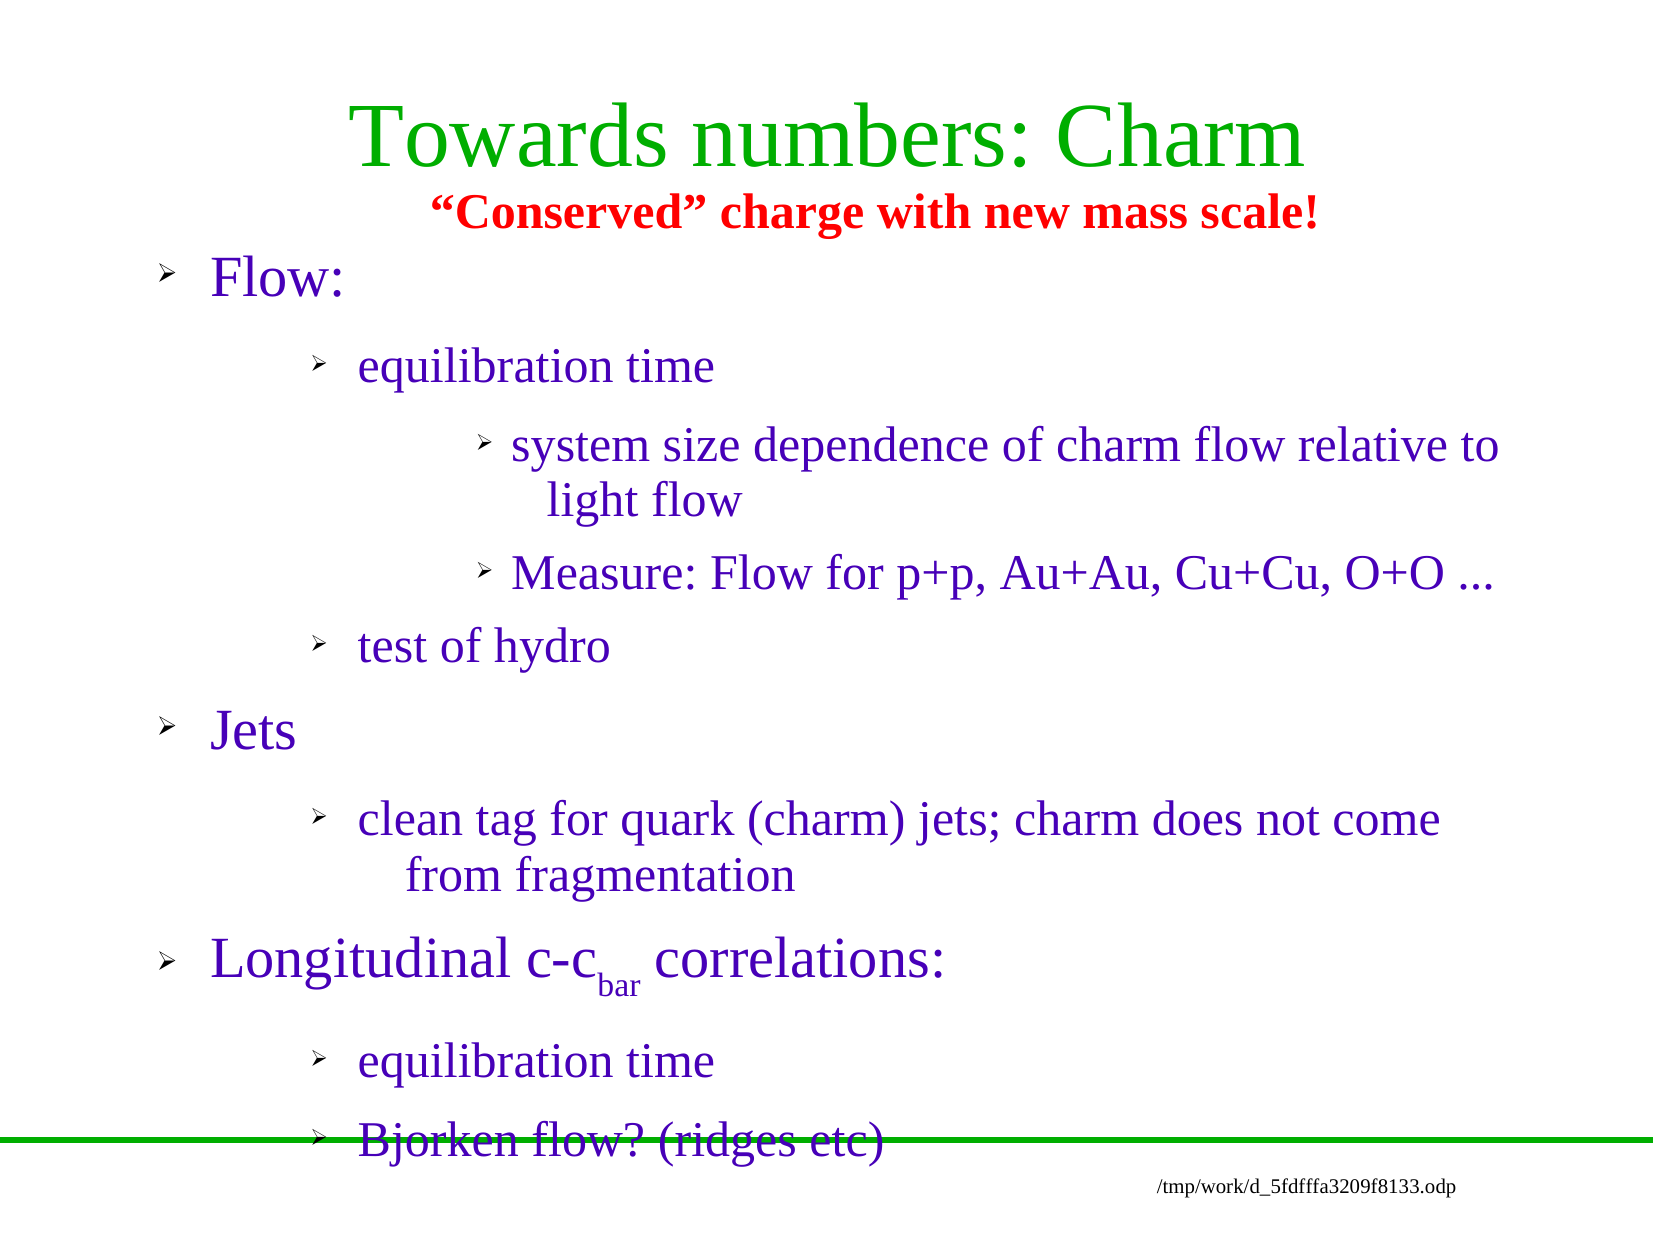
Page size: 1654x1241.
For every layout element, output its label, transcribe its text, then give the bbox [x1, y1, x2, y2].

list Flow: equilibration time system size dependence of charm flow relative to light flow Measure: Flow for p+p, Au+Au, Cu+Cu, O+O ... test of hydro Jets clean tag for quark (charm) jets; charm does not come from fragmentation Longitudinal c-cbar correlations: equilibration time Bjorken flow? (ridges etc) [121, 244, 1534, 1113]
text_box “Conserved” charge with new mass scale! [429, 183, 1321, 240]
title Towards numbers: Charm [121, 31, 1534, 239]
